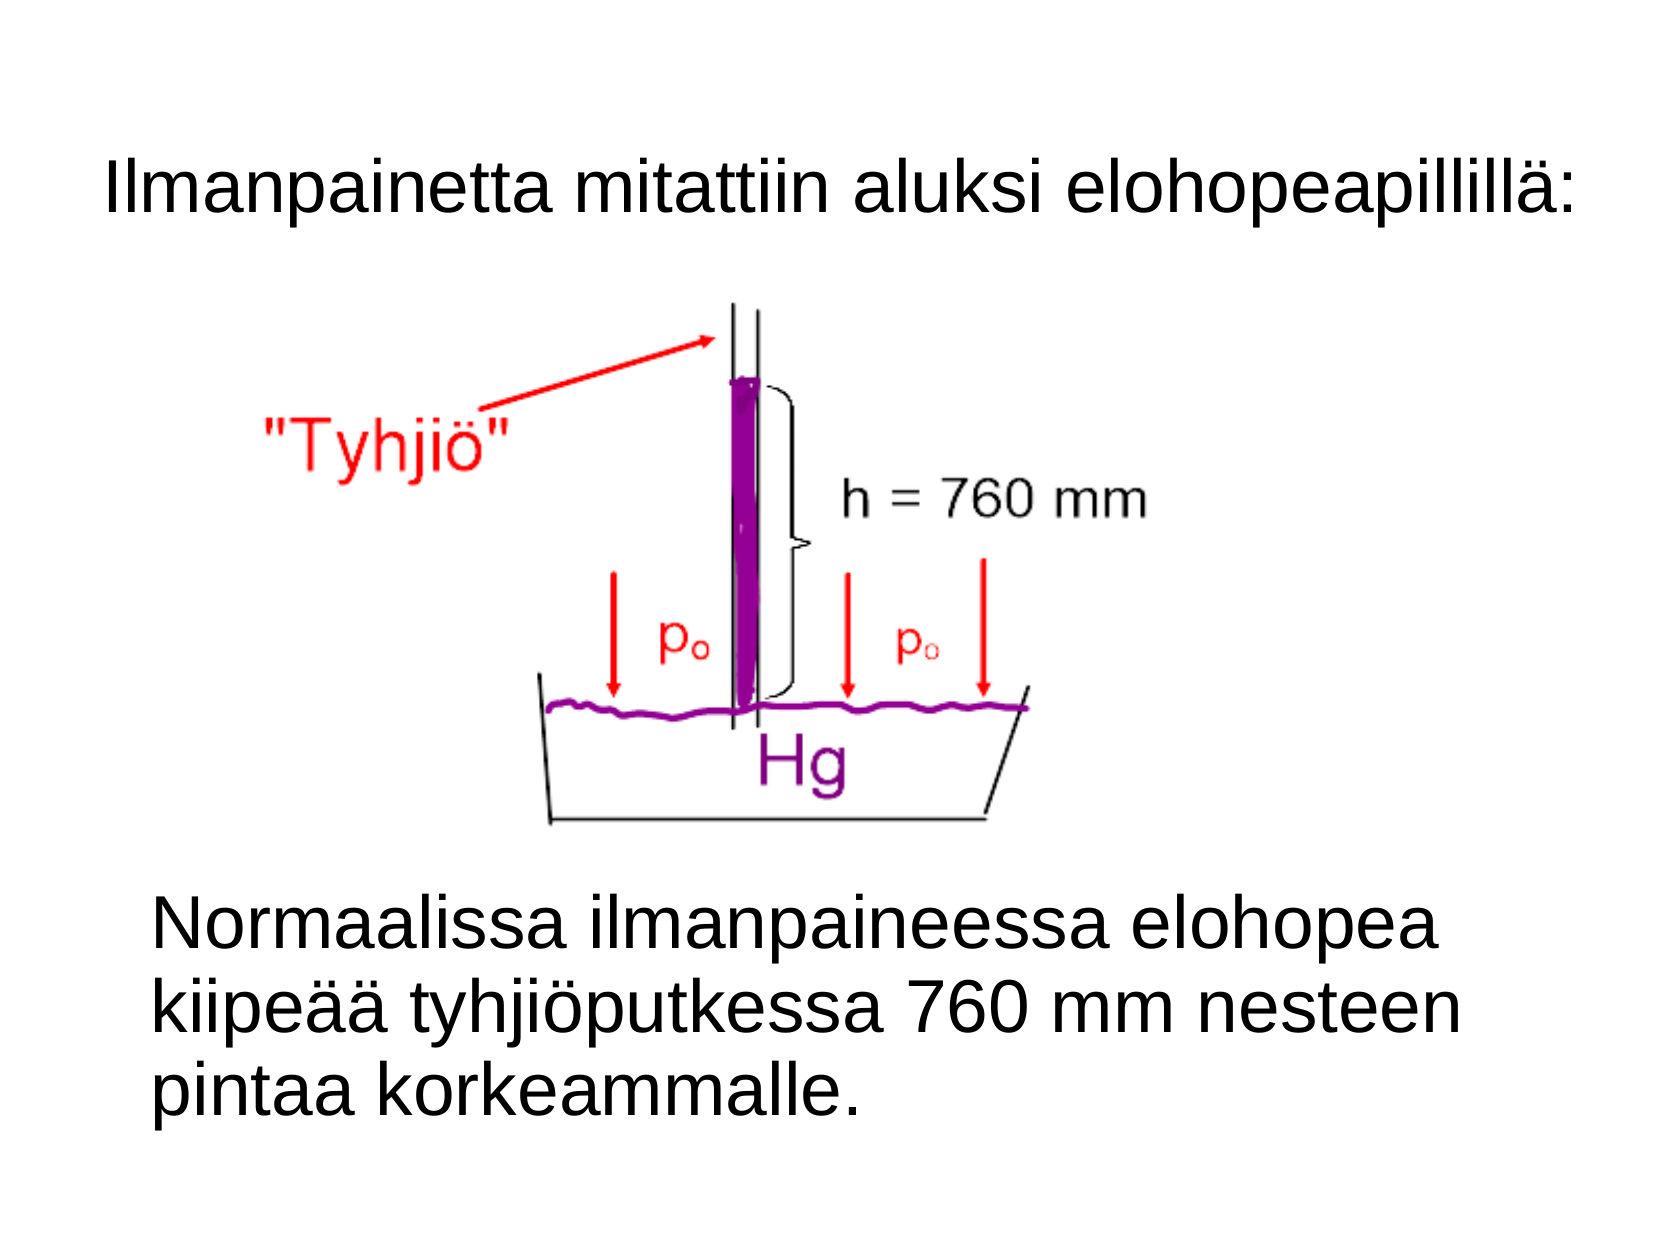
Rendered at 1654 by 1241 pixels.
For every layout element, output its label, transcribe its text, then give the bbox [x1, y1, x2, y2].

picture [200, 272, 1212, 863]
text_box Ilmanpainetta mitattiin aluksi elohopeapillillä: [87, 137, 1595, 237]
text_box Normaalissa ilmanpaineessa elohopea kiipeää tyhjiöputkessa 760 mm nesteen pintaa korkeammalle. [135, 874, 1501, 1140]
